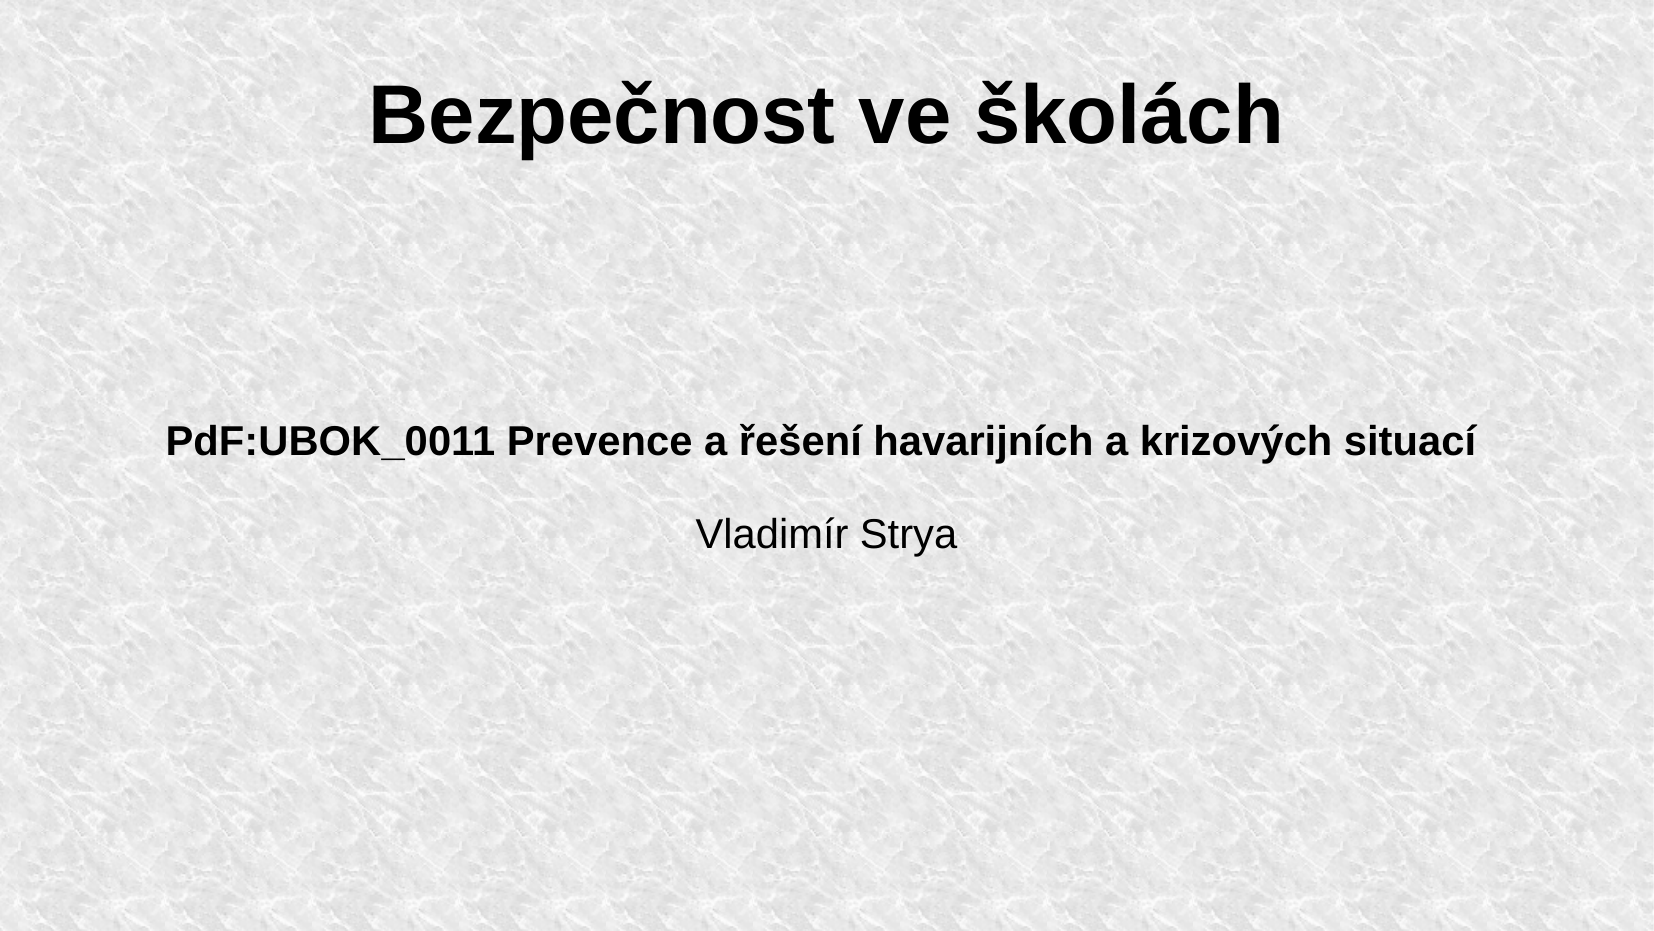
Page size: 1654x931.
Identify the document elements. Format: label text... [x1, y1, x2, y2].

picture [0, 0, 1654, 931]
subtitle PdF:UBOK_0011 Prevence a řešení havarijních a krizových situací Vladimír Strya [82, 217, 1571, 758]
title Bezpečnost ve školách [82, 37, 1571, 193]
